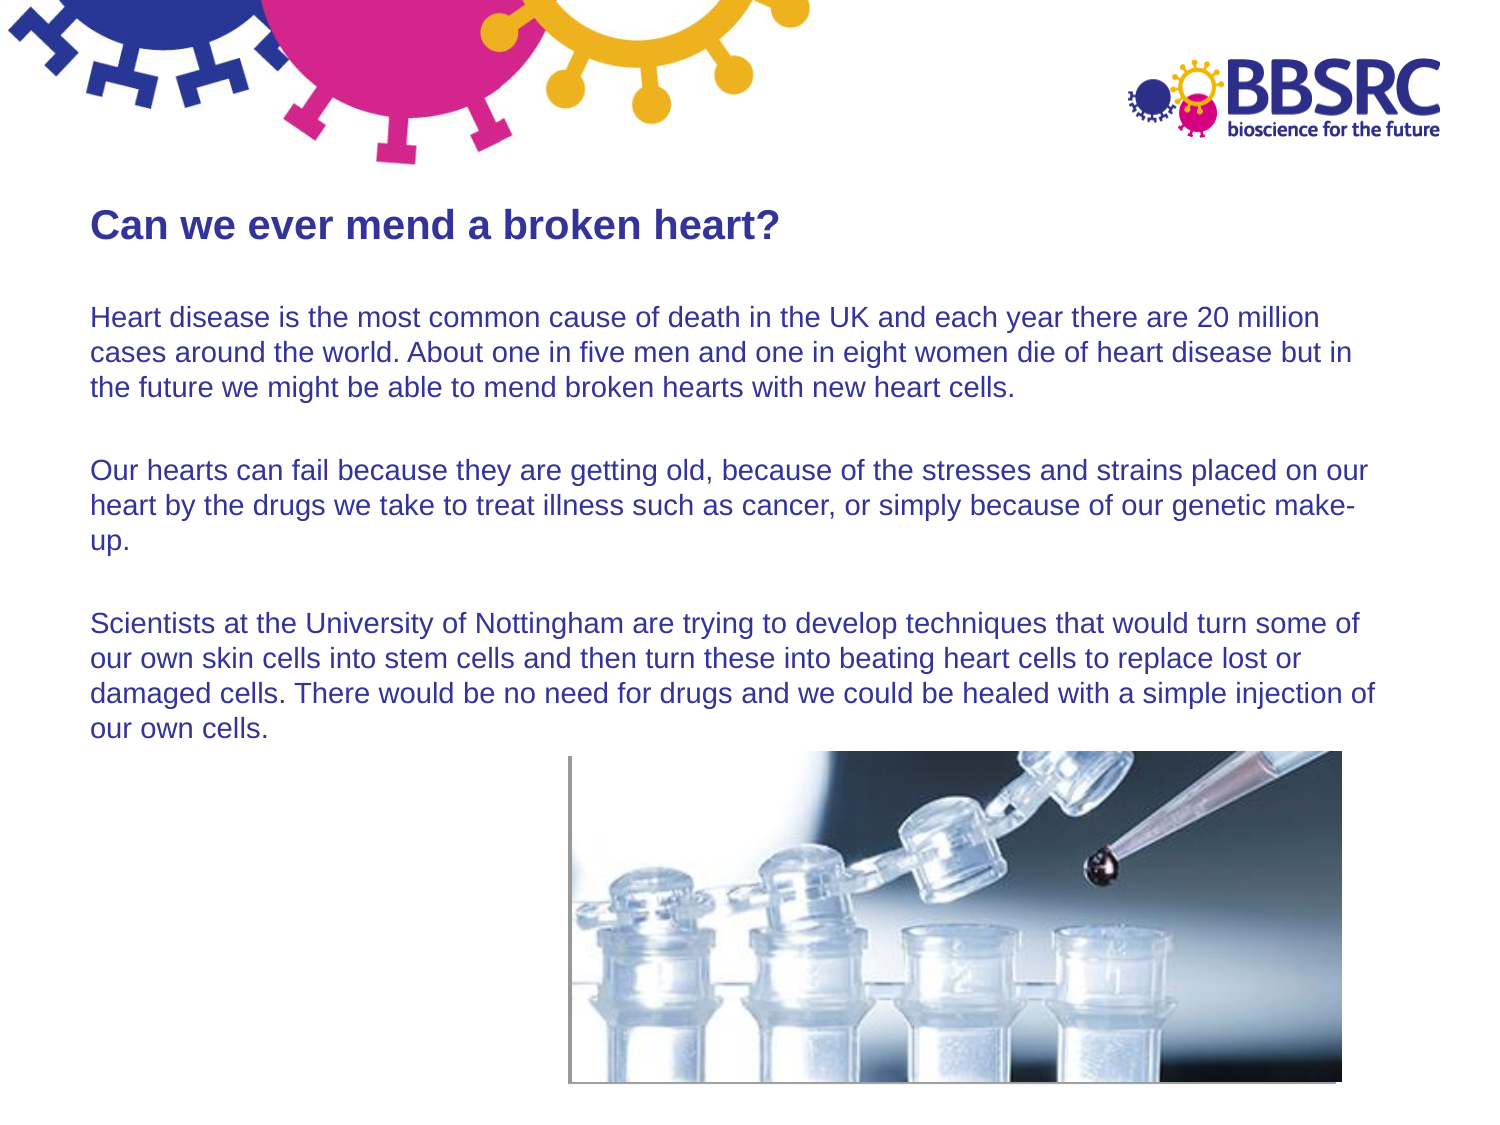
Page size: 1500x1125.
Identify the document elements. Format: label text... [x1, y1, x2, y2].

list Heart disease is the most common cause of death in the UK and each year there are 20 million cases around the world. About one in five men and one in eight women die of heart disease but in the future we might be able to mend broken hearts with new heart cells. Our hearts can fail because they are getting old, because of the stresses and strains placed on our heart by the drugs we take to treat illness such as cancer, or simply because of our genetic make-up. Scientists at the University of Nottingham are trying to develop techniques that would turn some of our own skin cells into stem cells and then turn these into beating heart cells to replace lost or damaged cells. There would be no need for drugs and we could be healed with a simple injection of our own cells. [75, 290, 1400, 1095]
picture [572, 751, 1342, 1082]
title Can we ever mend a broken heart? [75, 184, 833, 256]
